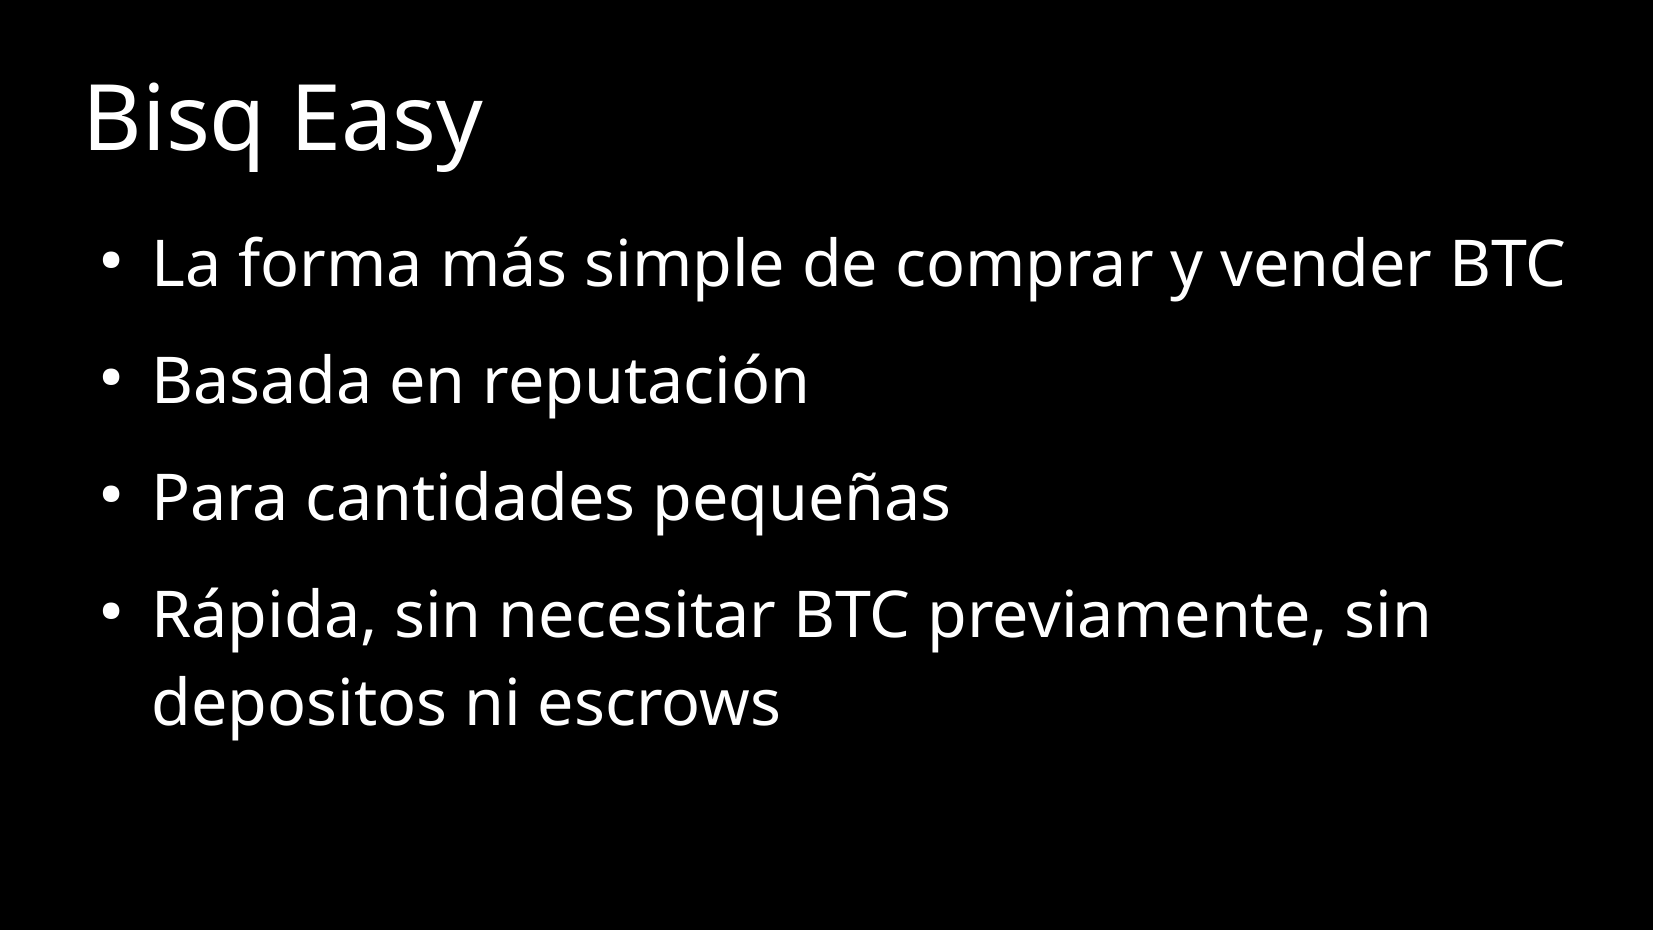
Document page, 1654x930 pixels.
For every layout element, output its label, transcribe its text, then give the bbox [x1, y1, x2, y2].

title Bisq Easy [82, 37, 1571, 193]
list La forma más simple de comprar y vender BTC Basada en reputación Para cantidades pequeñas Rápida, sin necesitar BTC previamente, sin depositos ni escrows [82, 217, 1571, 757]
